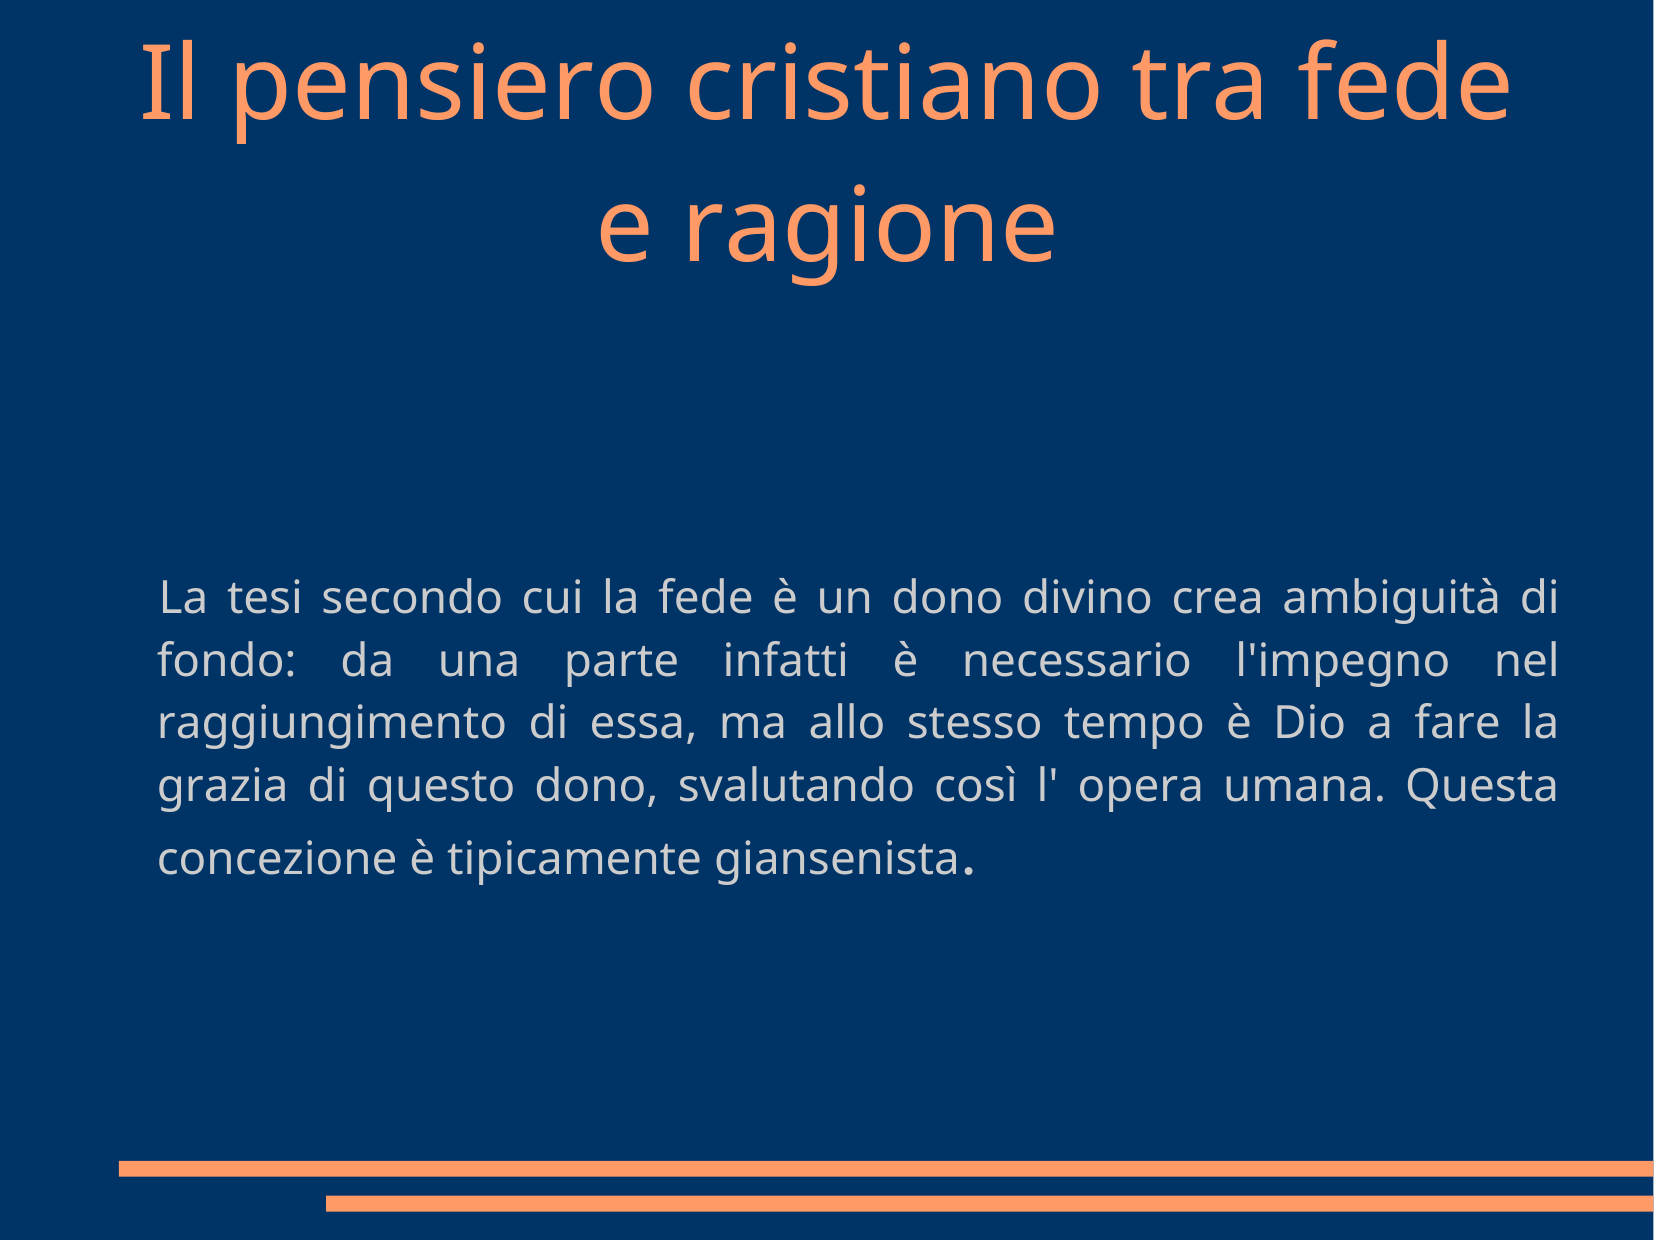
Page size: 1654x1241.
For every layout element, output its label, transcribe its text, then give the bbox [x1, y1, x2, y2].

title Il pensiero cristiano tra fede e ragione [121, 0, 1534, 315]
subtitle La tesi secondo cui la fede è un dono divino crea ambiguità di fondo: da una parte infatti è necessario l'impegno nel raggiungimento di essa, ma allo stesso tempo è Dio a fare la grazia di questo dono, svalutando così l' opera umana. Questa concezione è tipicamente giansenista. [121, 329, 1561, 1125]
